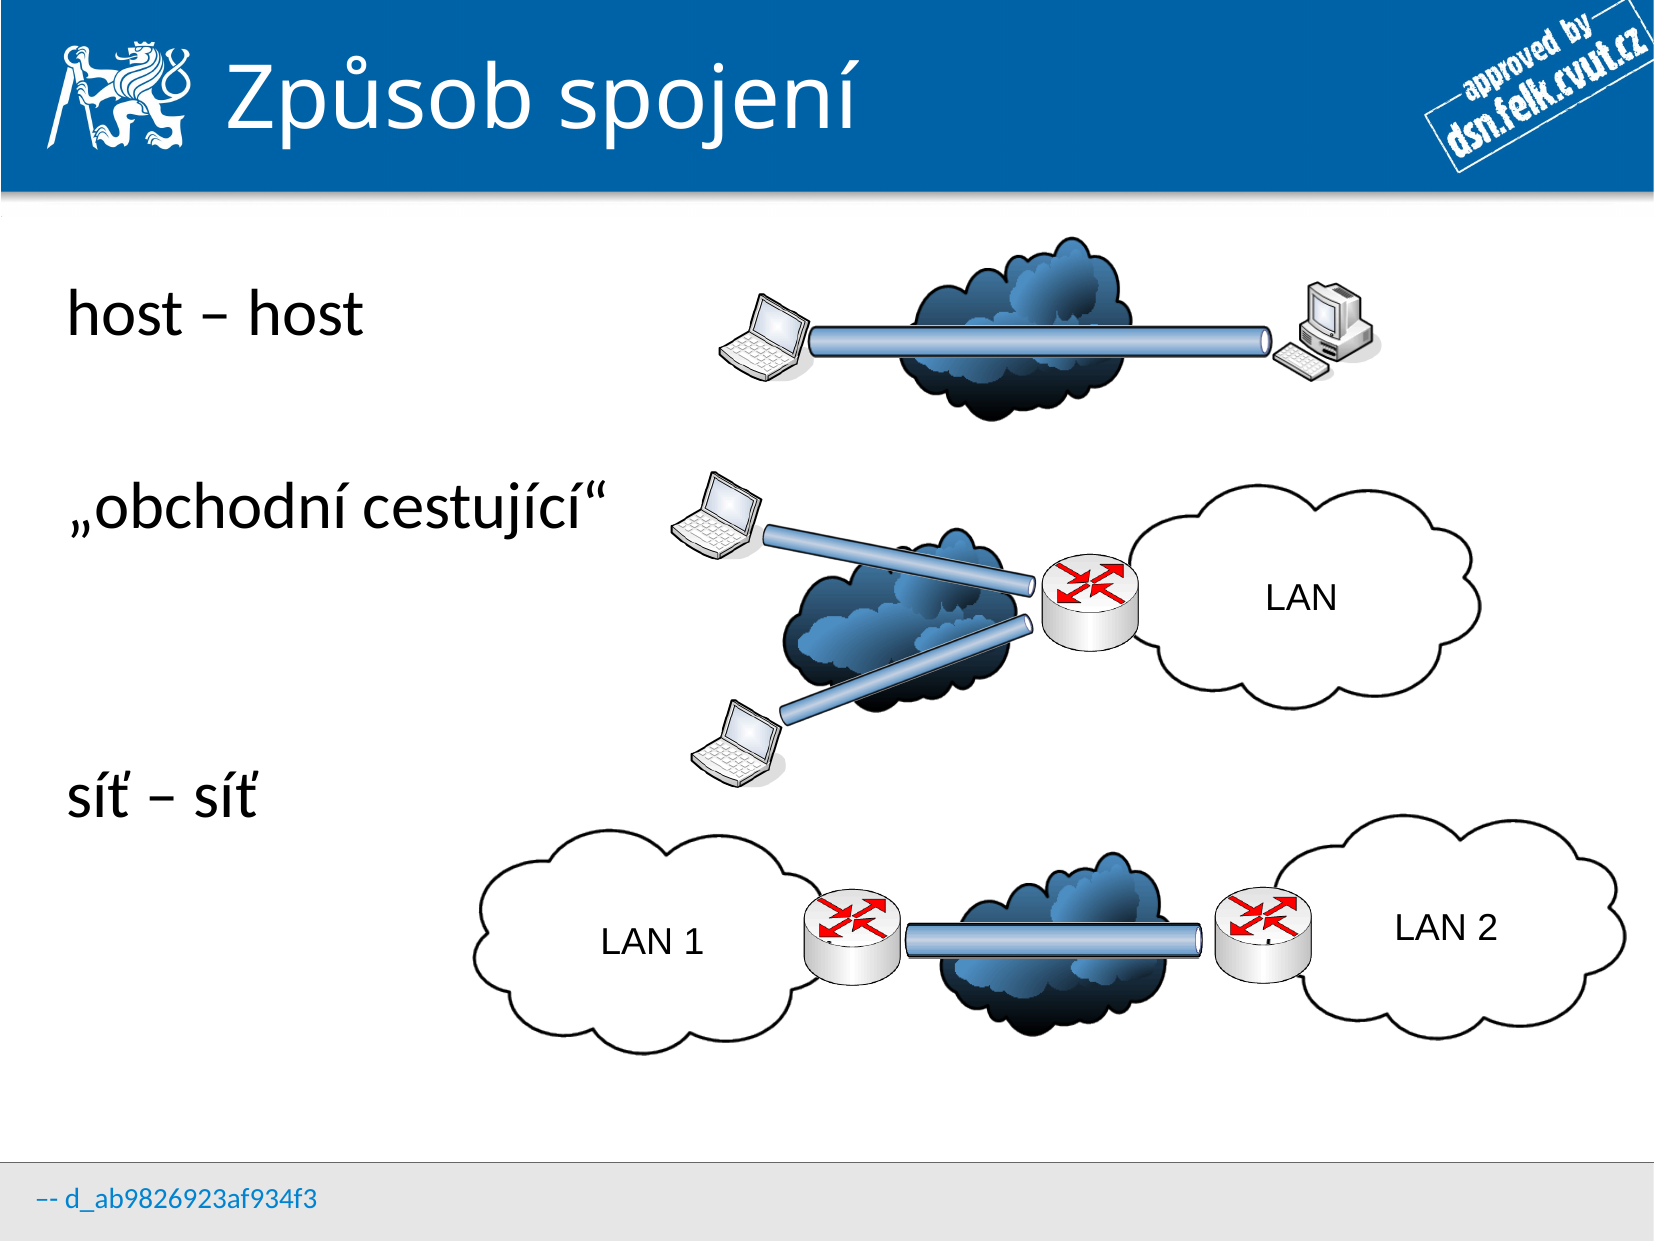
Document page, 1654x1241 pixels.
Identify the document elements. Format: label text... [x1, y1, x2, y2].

list host – host „obchodní cestující“ síť – síť [0, 285, 672, 1090]
picture [1, 0, 1654, 217]
picture [670, 471, 1038, 788]
title Způsob spojení [225, 0, 1426, 188]
picture [1041, 483, 1482, 711]
picture [904, 851, 1203, 1037]
picture [672, 828, 901, 1056]
picture [1214, 813, 1627, 1041]
picture [718, 236, 1382, 422]
